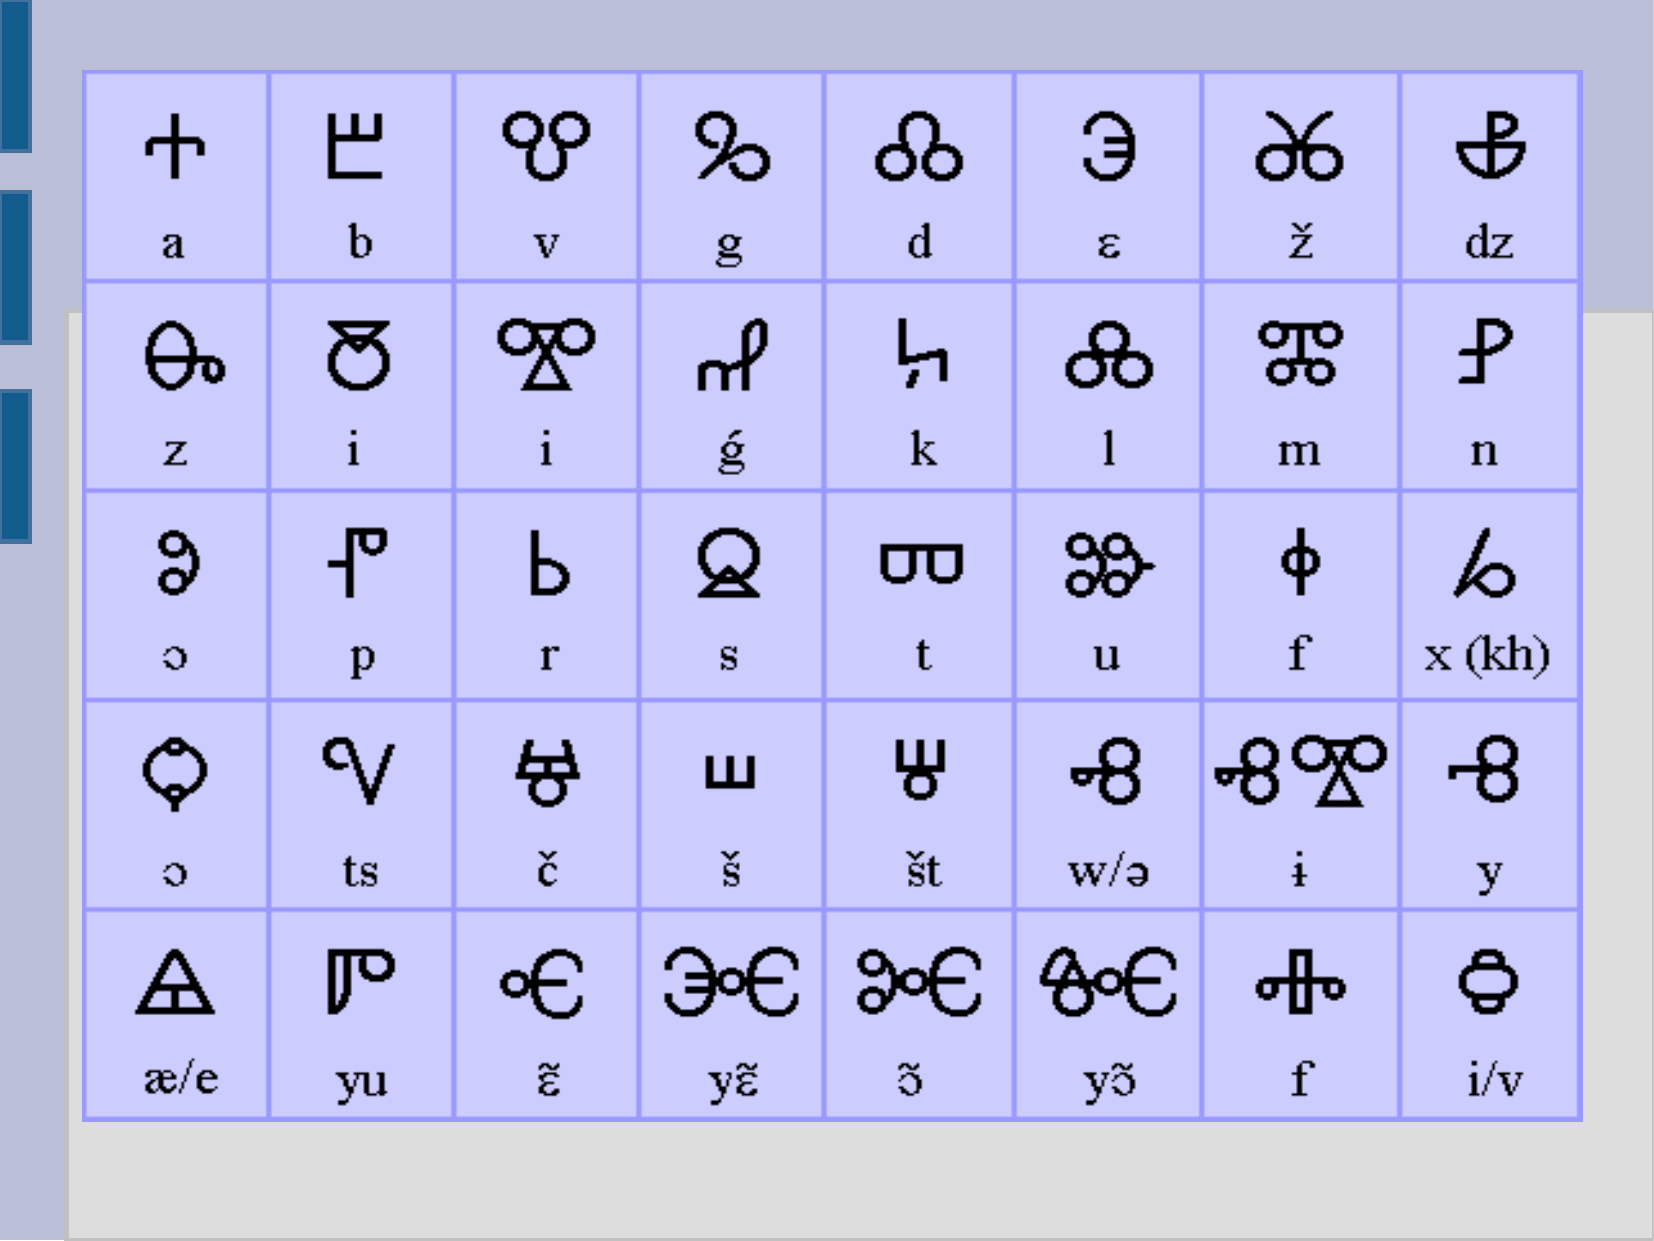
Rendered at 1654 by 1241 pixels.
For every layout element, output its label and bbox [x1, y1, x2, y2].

picture [82, 70, 1583, 1123]
